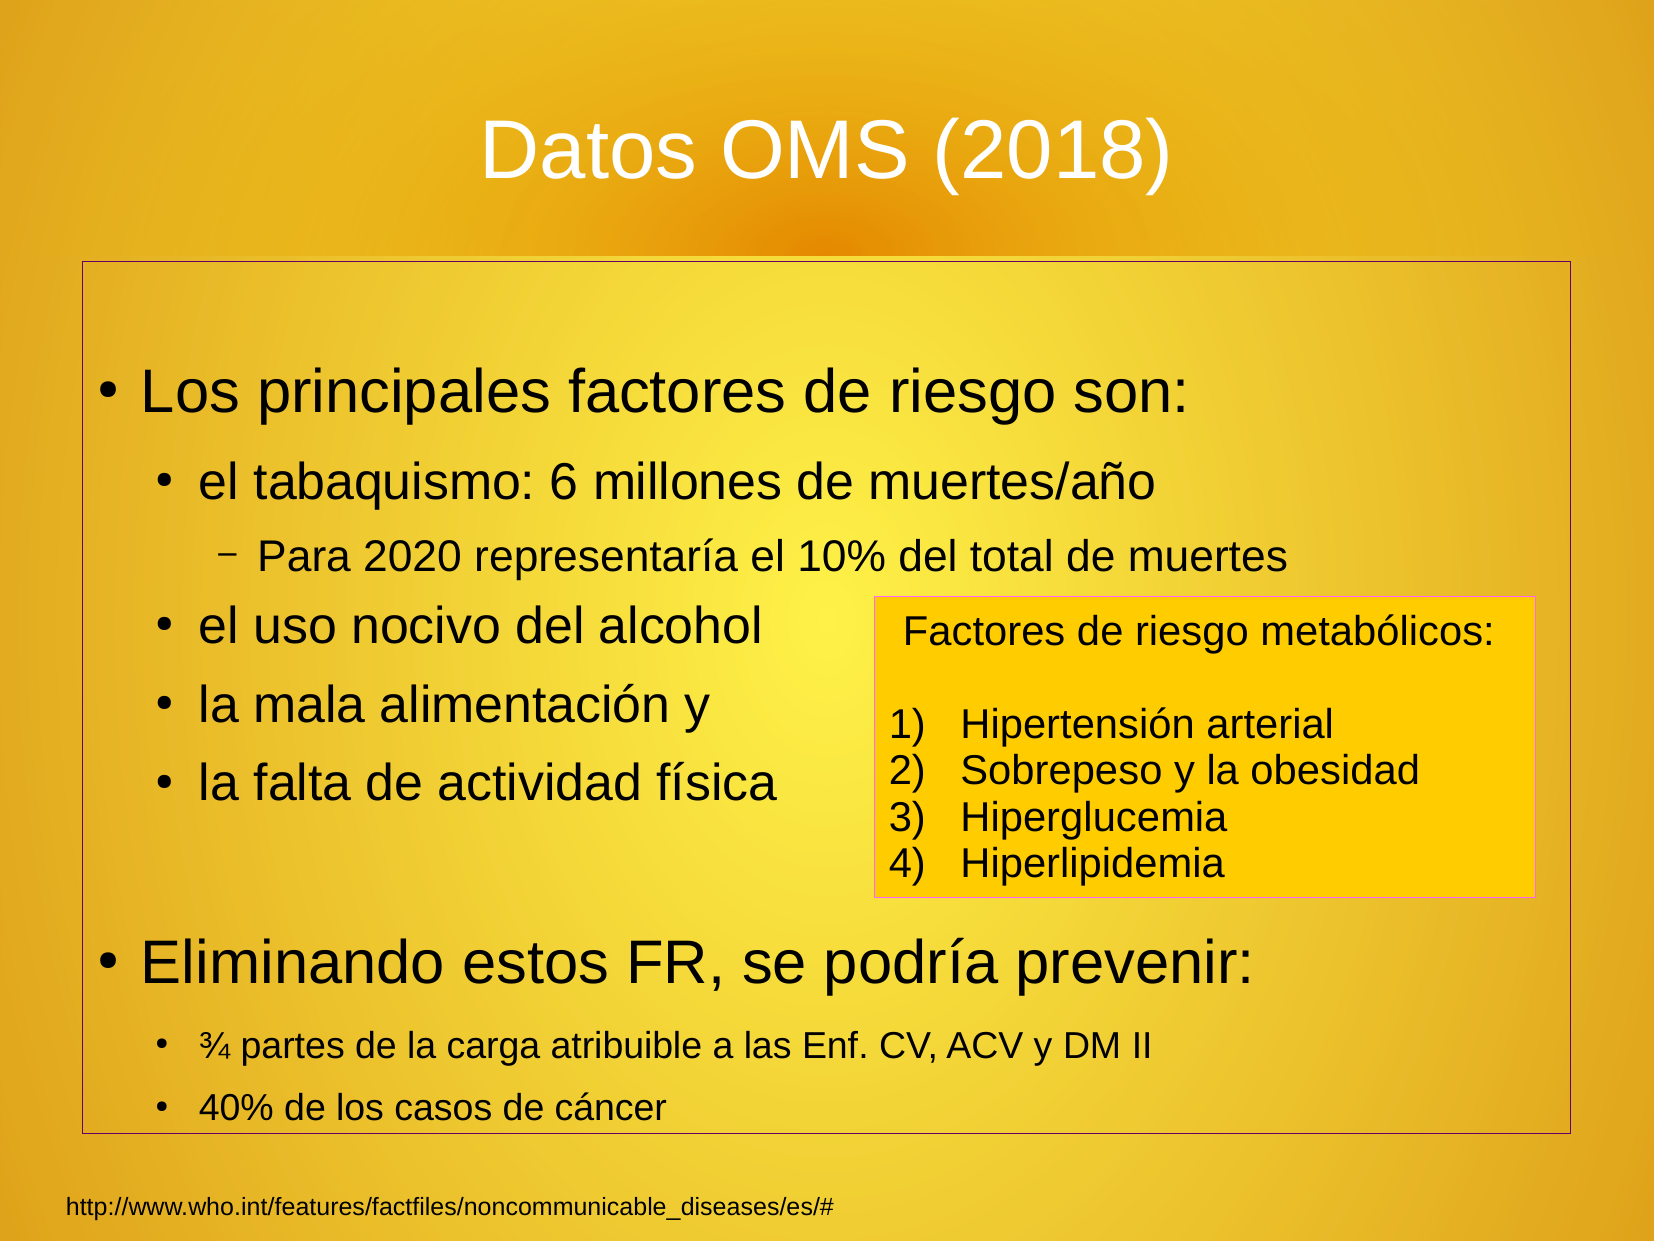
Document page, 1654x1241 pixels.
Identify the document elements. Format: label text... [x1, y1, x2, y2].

text_box Factores de riesgo metabólicos: Hipertensión arterial Sobrepeso y la obesidad Hiperglucemia Hiperlipidemia [874, 596, 1536, 898]
text_box http://www.who.int/features/factfiles/noncommunicable_diseases/es/# [51, 1185, 1230, 1241]
list Los principales factores de riesgo son: el tabaquismo: 6 millones de muertes/año Para 2020 representaría el 10% del total de muertes el uso nocivo del alcohol la mala alimentación y la falta de actividad física Eliminando estos FR, se podría prevenir: ¾ partes de la carga atribuible a las Enf. CV, ACV y DM II 40% de los casos de cáncer [82, 261, 1571, 1134]
title Datos OMS (2018) [82, 47, 1571, 252]
